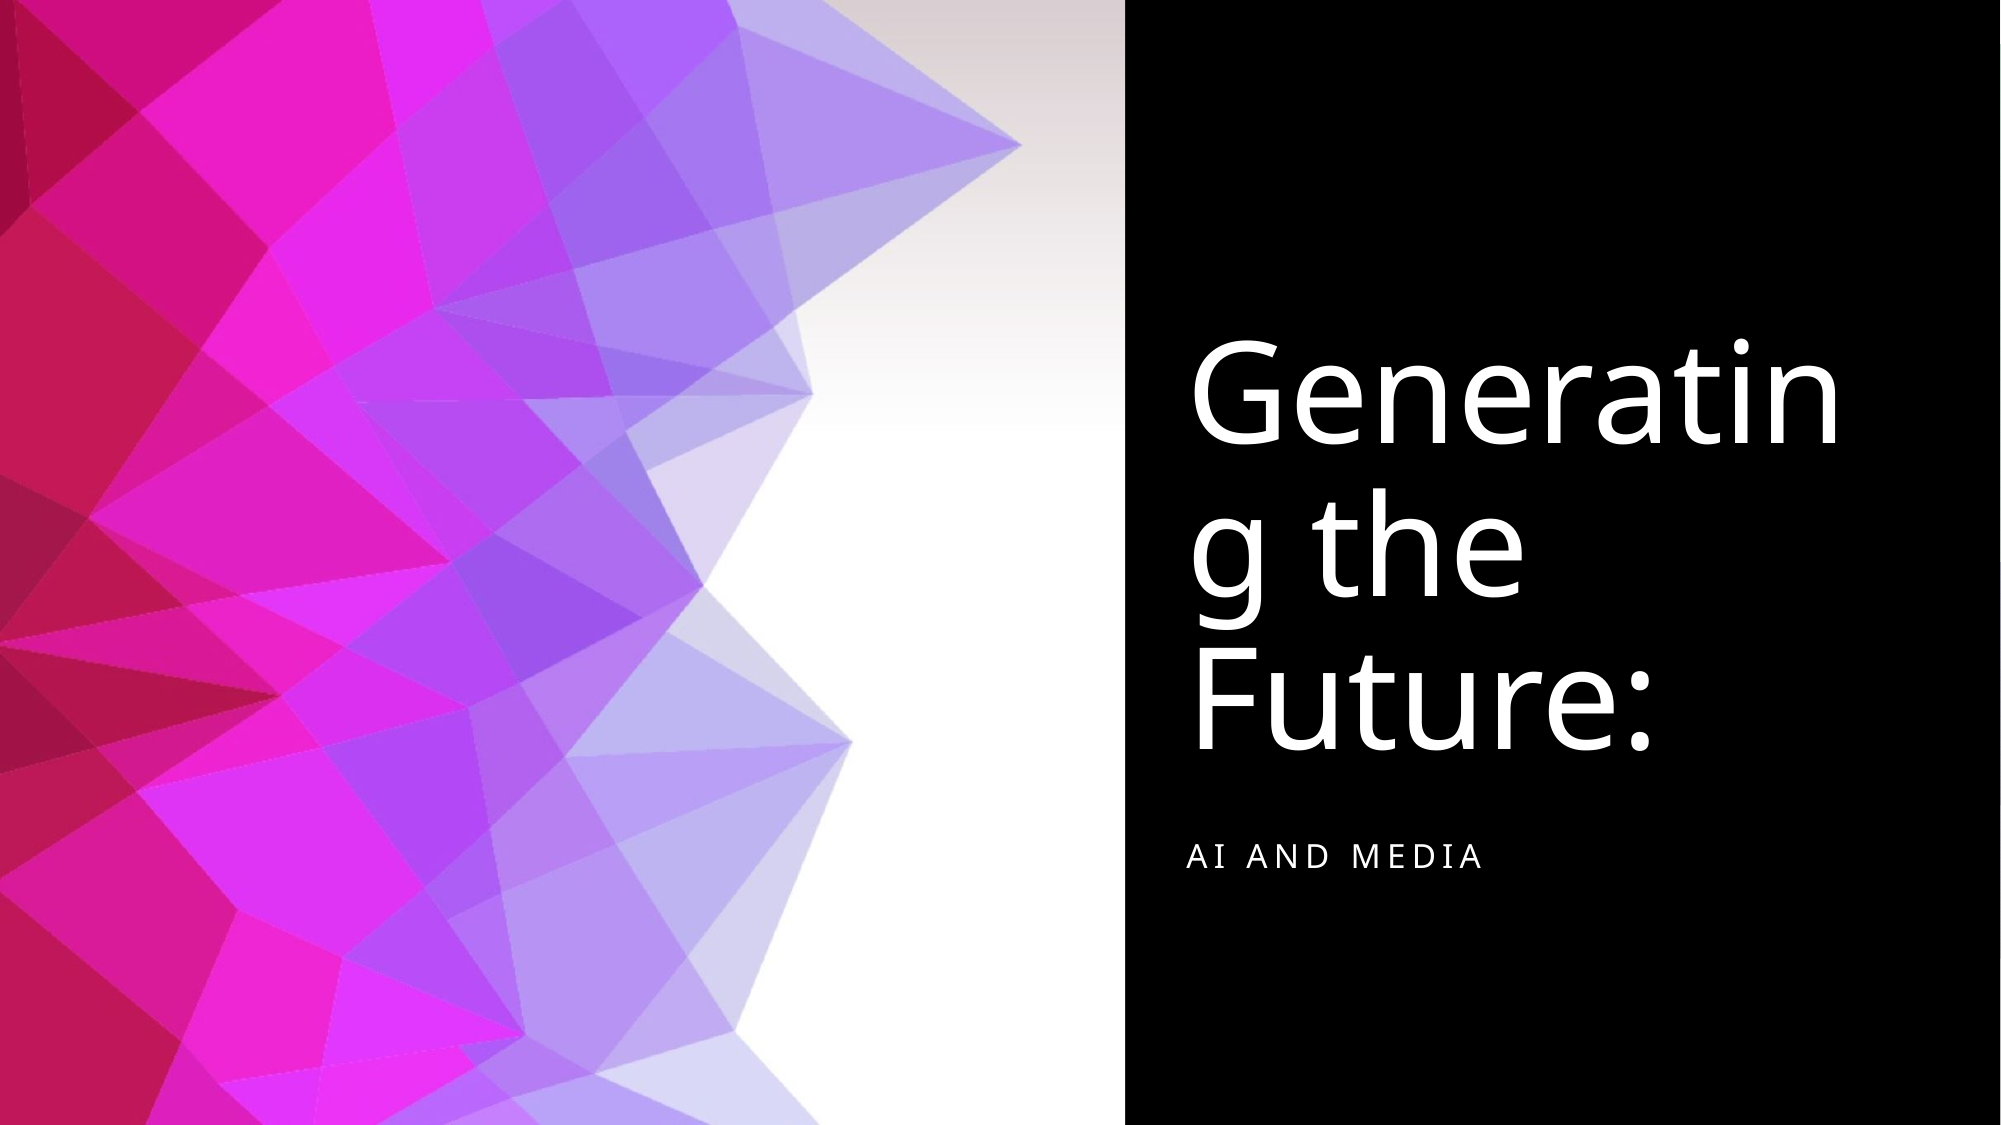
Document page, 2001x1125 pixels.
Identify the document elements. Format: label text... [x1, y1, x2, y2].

title Generating the Future: [1171, 88, 1910, 788]
picture [0, 0, 1126, 1125]
text_box [1126, 0, 2000, 1125]
subtitle AI and Media [1171, 818, 1910, 1035]
